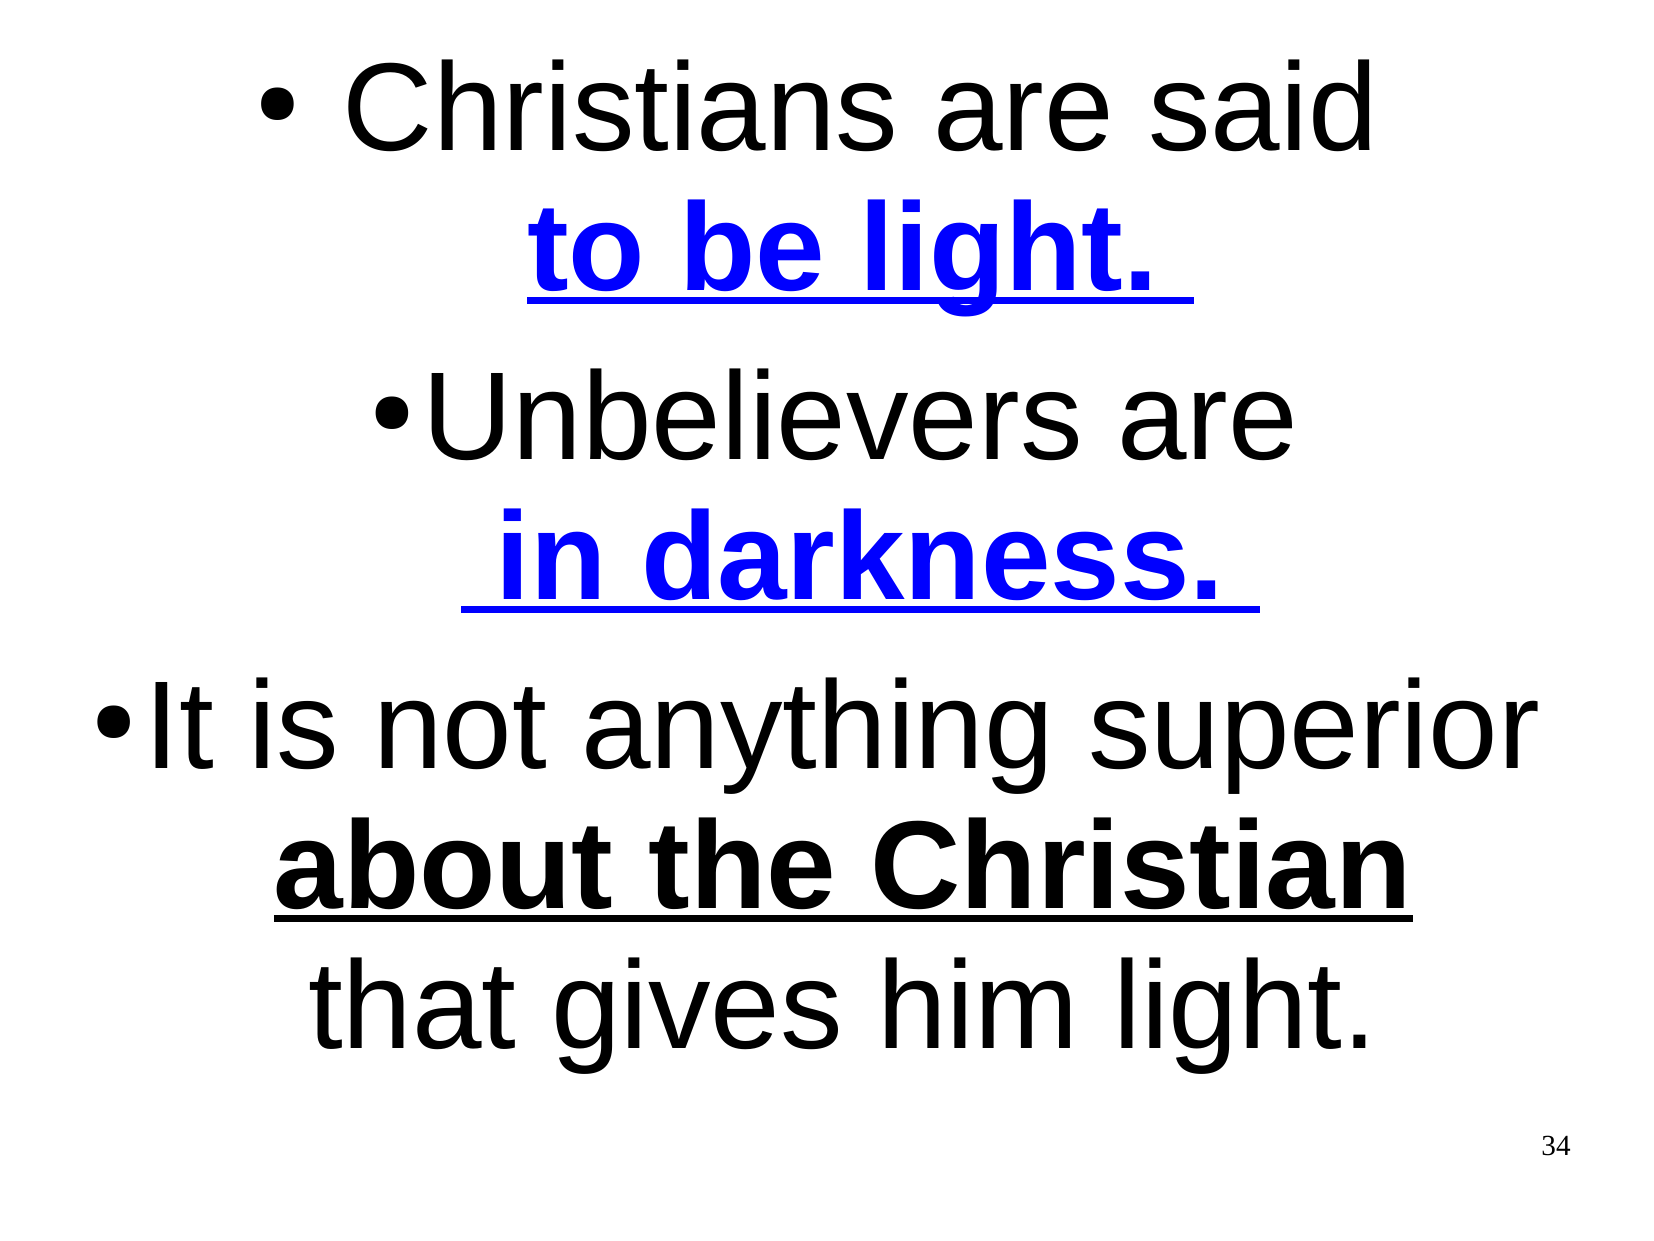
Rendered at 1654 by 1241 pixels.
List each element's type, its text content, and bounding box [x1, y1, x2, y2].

list Christians are said to be light. Unbelievers are in darkness. It is not anything superior about the Christian that gives him light. [37, 37, 1613, 1201]
